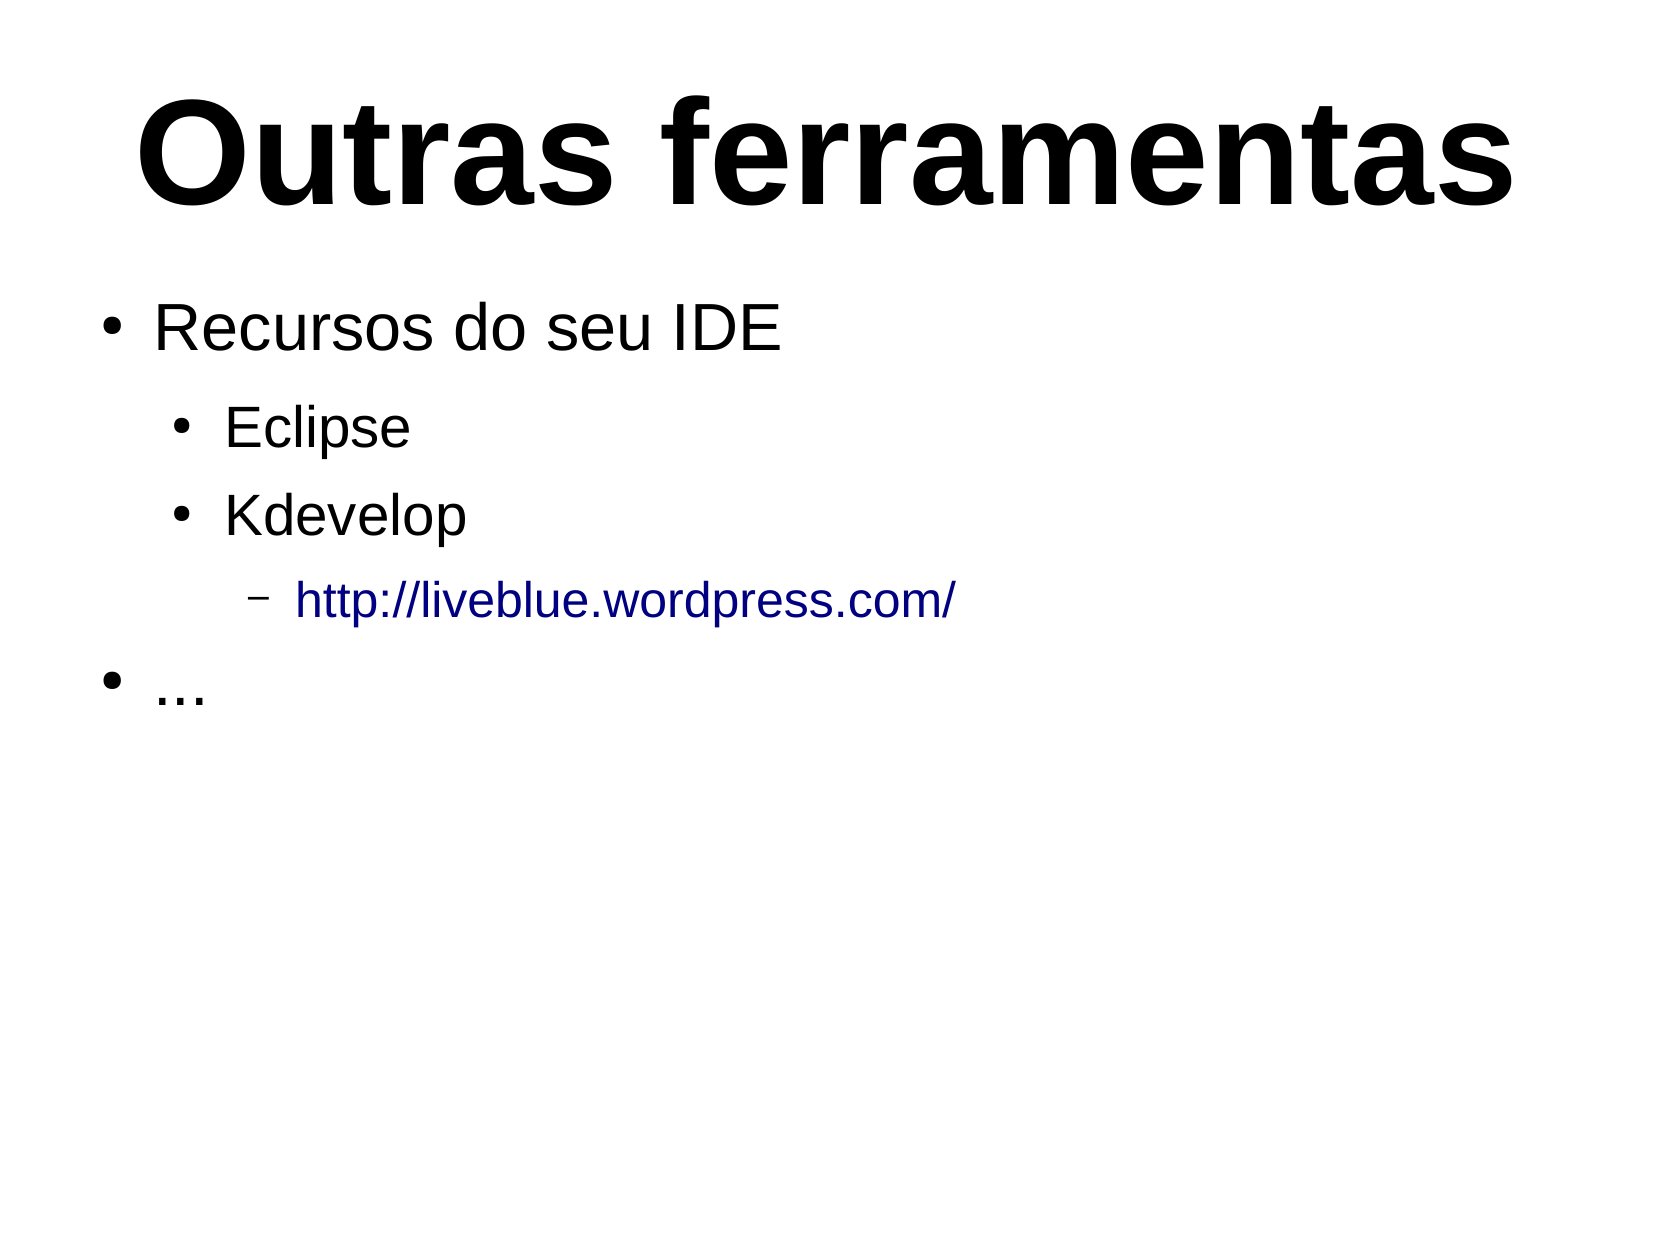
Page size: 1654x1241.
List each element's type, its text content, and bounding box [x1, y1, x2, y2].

list Recursos do seu IDE Eclipse Kdevelop http://liveblue.wordpress.com/ ... [82, 290, 1571, 1109]
title Outras ferramentas [82, 56, 1571, 250]
